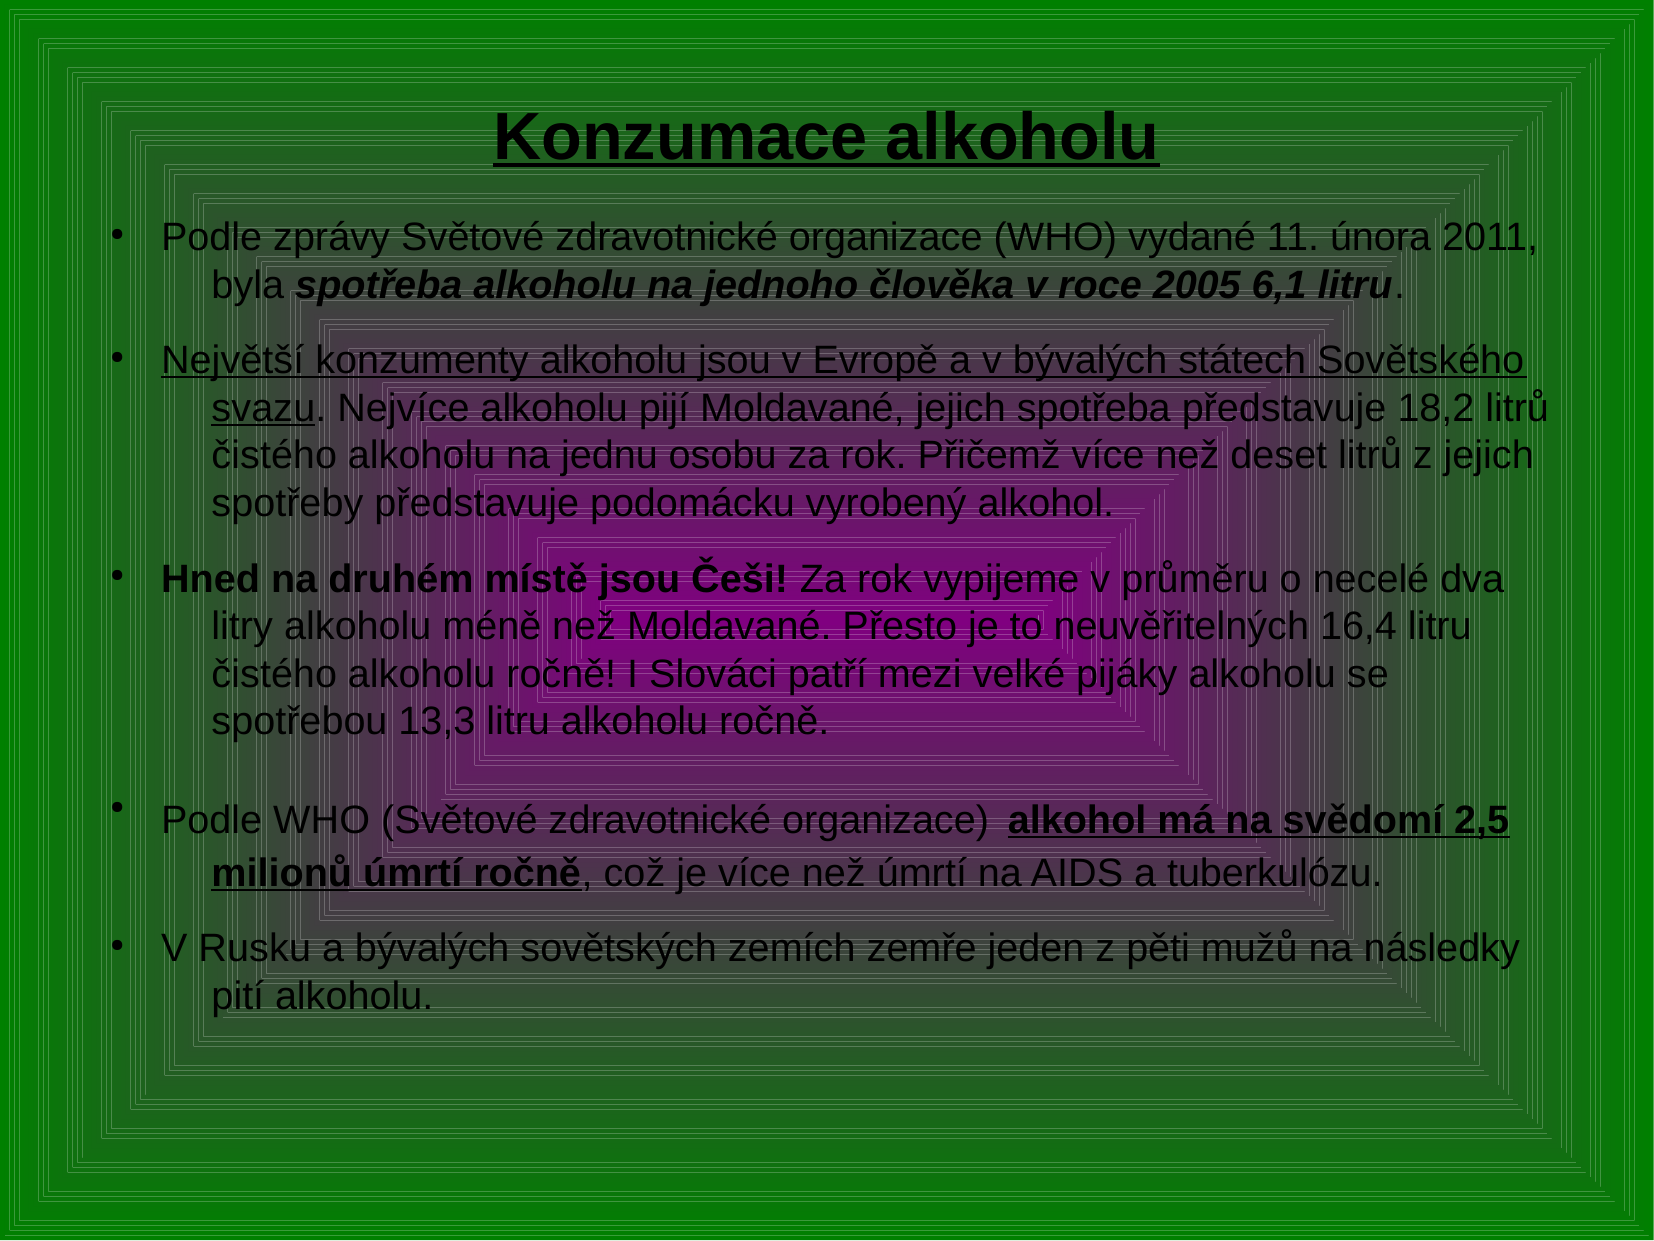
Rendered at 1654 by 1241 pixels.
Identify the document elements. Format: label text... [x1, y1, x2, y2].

title Konzumace alkoholu [82, 29, 1571, 237]
list Podle zprávy Světové zdravotnické organizace (WHO) vydané 11. února 2011, byla spotřeba alkoholu na jednoho člověka v roce 2005 6,1 litru. Největší konzumenty alkoholu jsou v Evropě a v bývalých státech Sovětského svazu. Nejvíce alkoholu pijí Moldavané, jejich spotřeba představuje 18,2 litrů čistého alkoholu na jednu osobu za rok. Přičemž více než deset litrů z jejich spotřeby představuje podomácku vyrobený alkohol. Hned na druhém místě jsou Češi! Za rok vypijeme v průměru o necelé dva litry alkoholu méně než Moldavané. Přesto je to neuvěřitelných 16,4 litru čistého alkoholu ročně! I Slováci patří mezi velké pijáky alkoholu se spotřebou 13,3 litru alkoholu ročně. Podle WHO (Světové zdravotnické organizace) alkohol má na svědomí 2,5 milionů úmrtí ročně, což je více než úmrtí na AIDS a tuberkulózu. V Rusku a bývalých sovětských zemích zemře jeden z pěti mužů na následky pití alkoholu. [76, 211, 1565, 1030]
